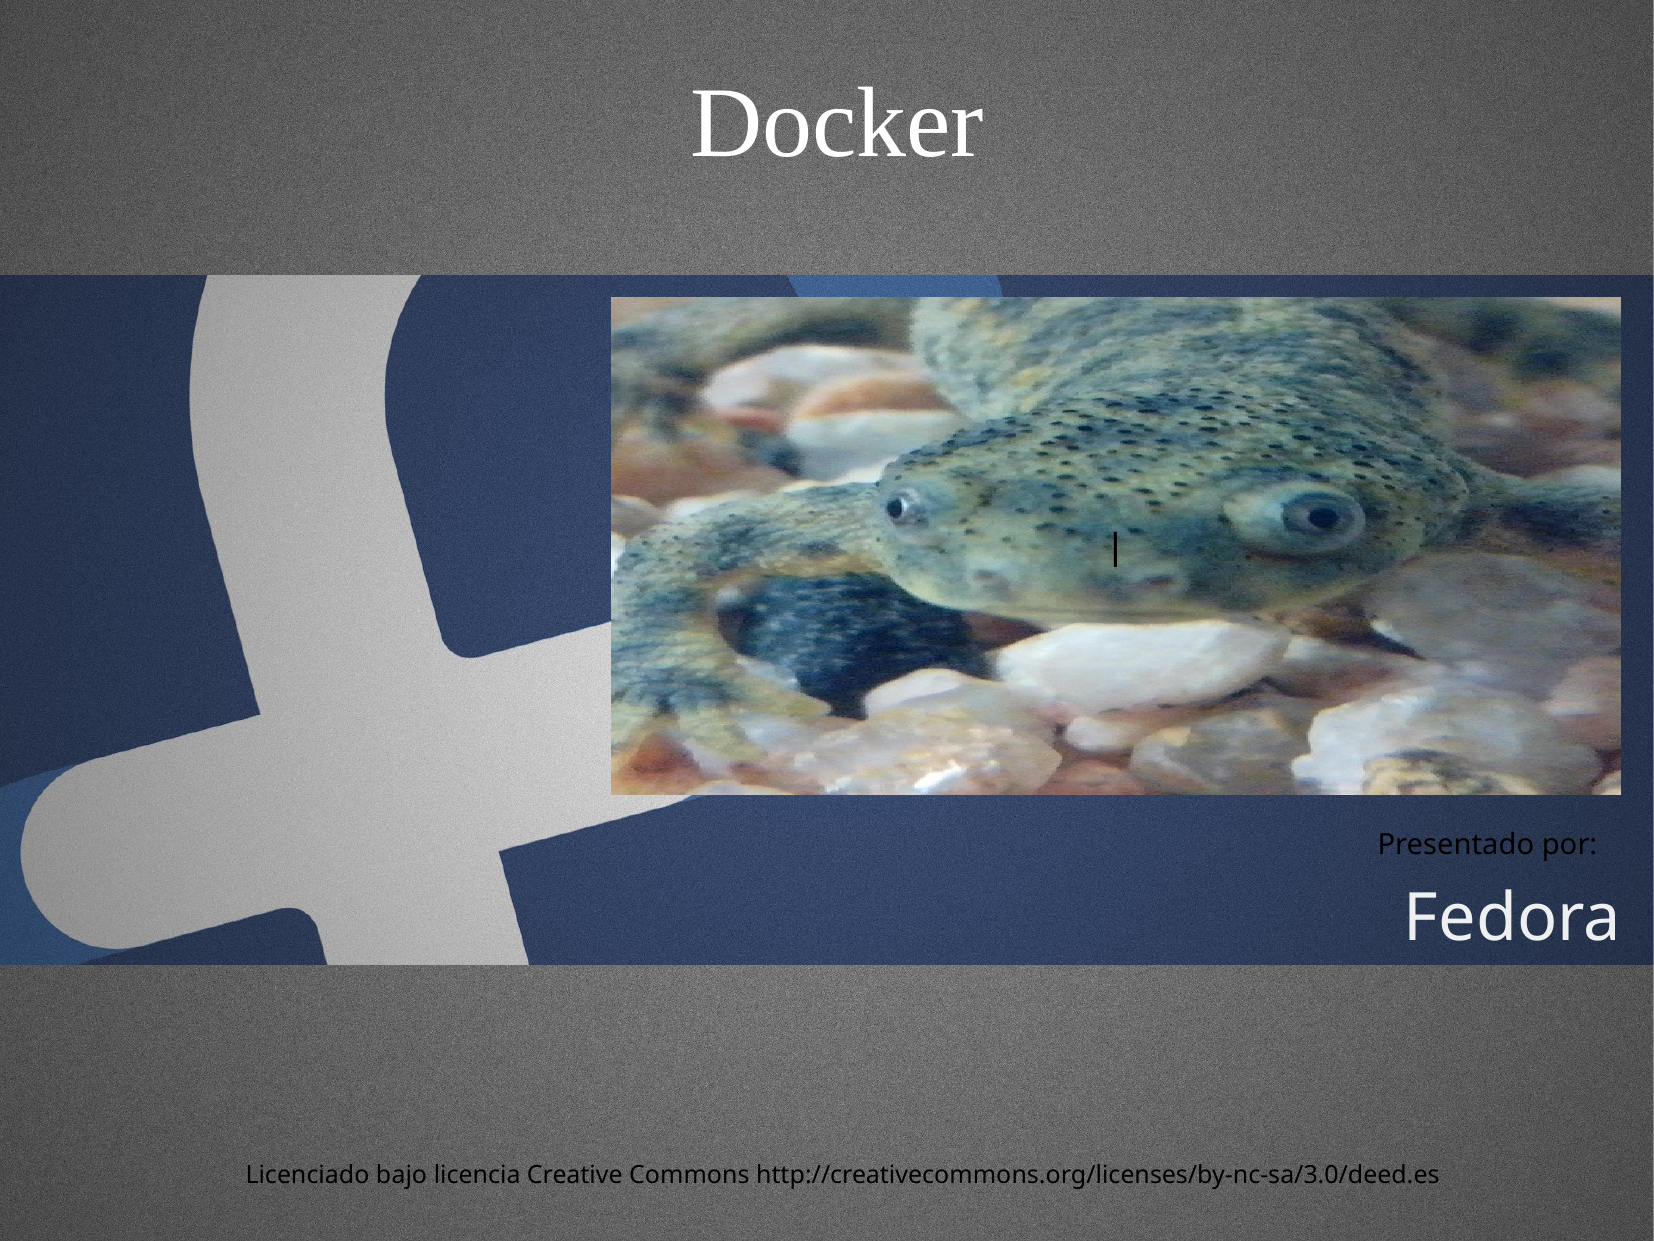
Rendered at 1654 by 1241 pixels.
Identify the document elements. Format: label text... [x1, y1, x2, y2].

text_box Fedora [688, 870, 1654, 963]
text_box Docker [690, 0, 1591, 297]
text_box Presentado por: [797, 796, 1613, 855]
picture [0, 0, 1654, 1241]
text_box Licenciado bajo licencia Creative Commons http://creativecommons.org/licenses/by-nc-sa/3.0/deed.es [74, 1126, 1613, 1197]
